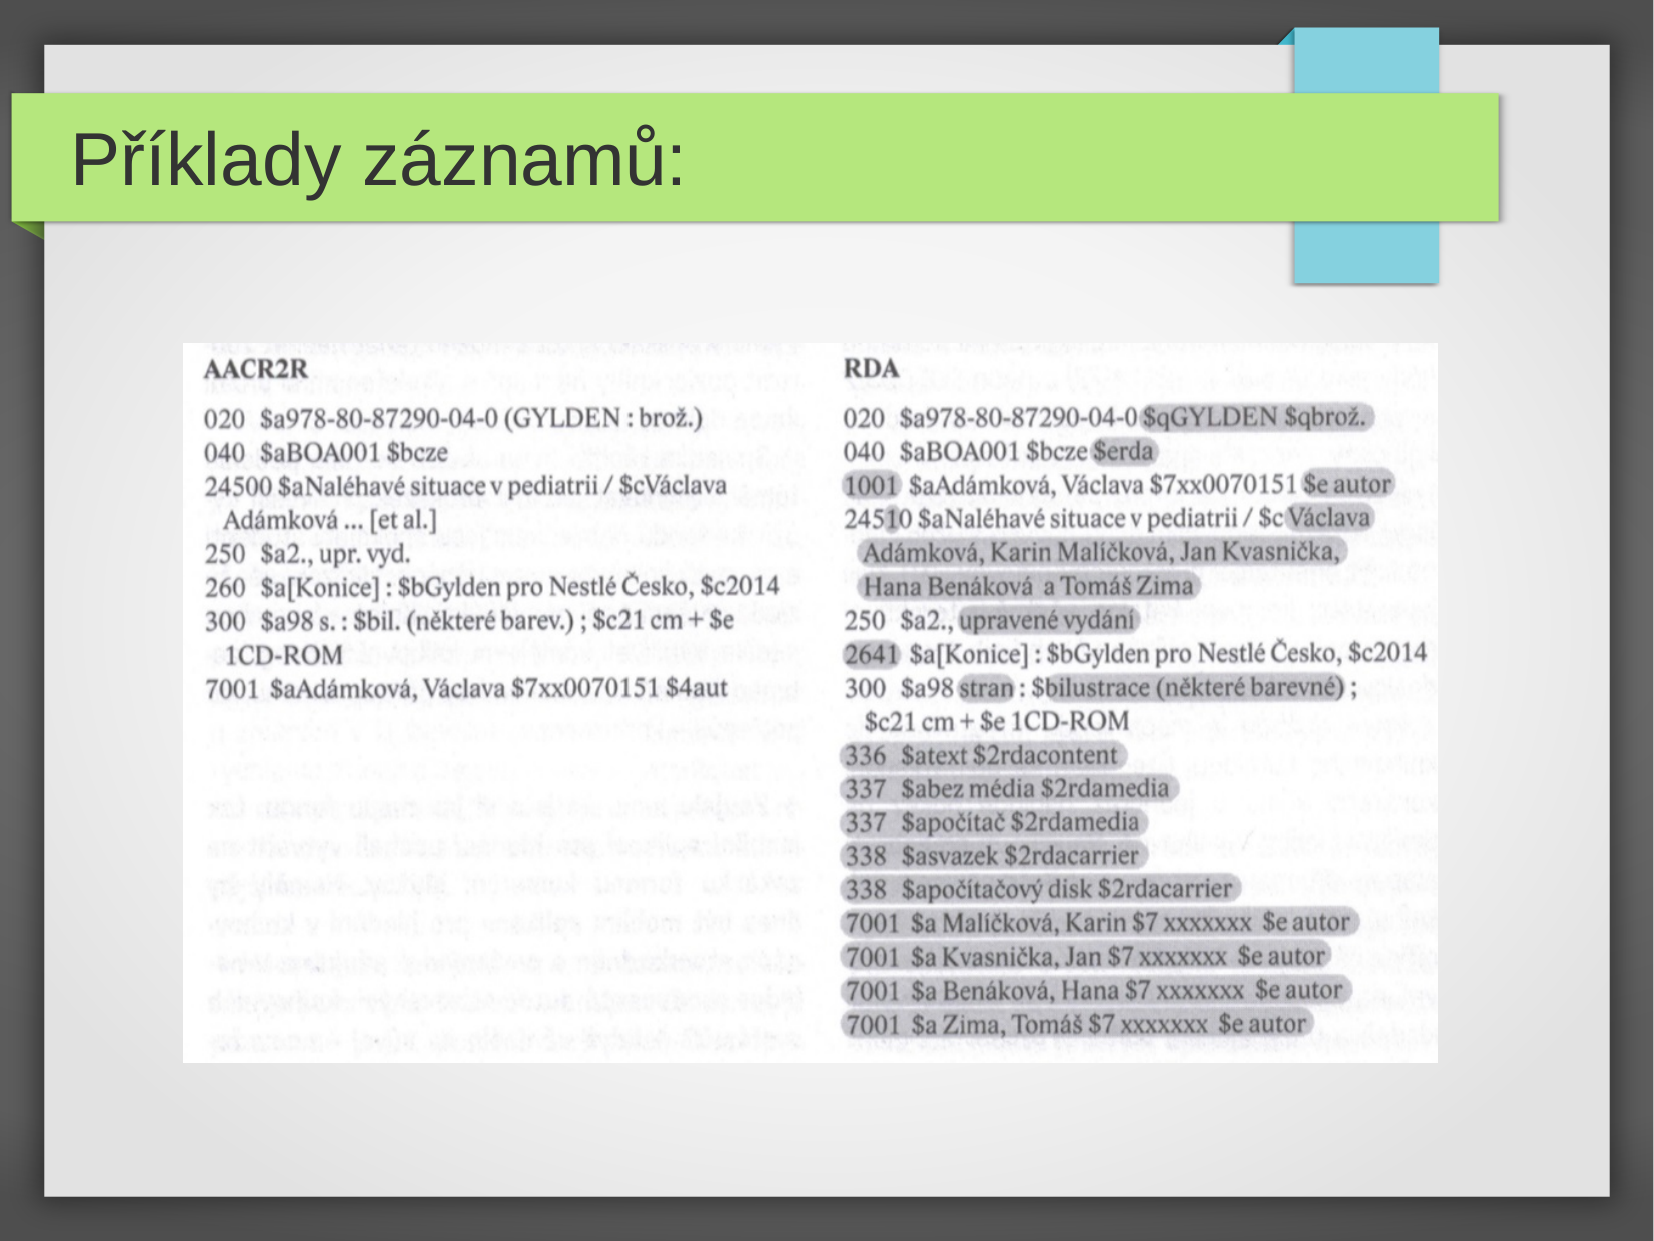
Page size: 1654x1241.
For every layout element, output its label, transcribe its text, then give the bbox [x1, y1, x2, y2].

picture [0, 0, 1654, 1241]
title Příklady záznamů: [70, 106, 1229, 213]
